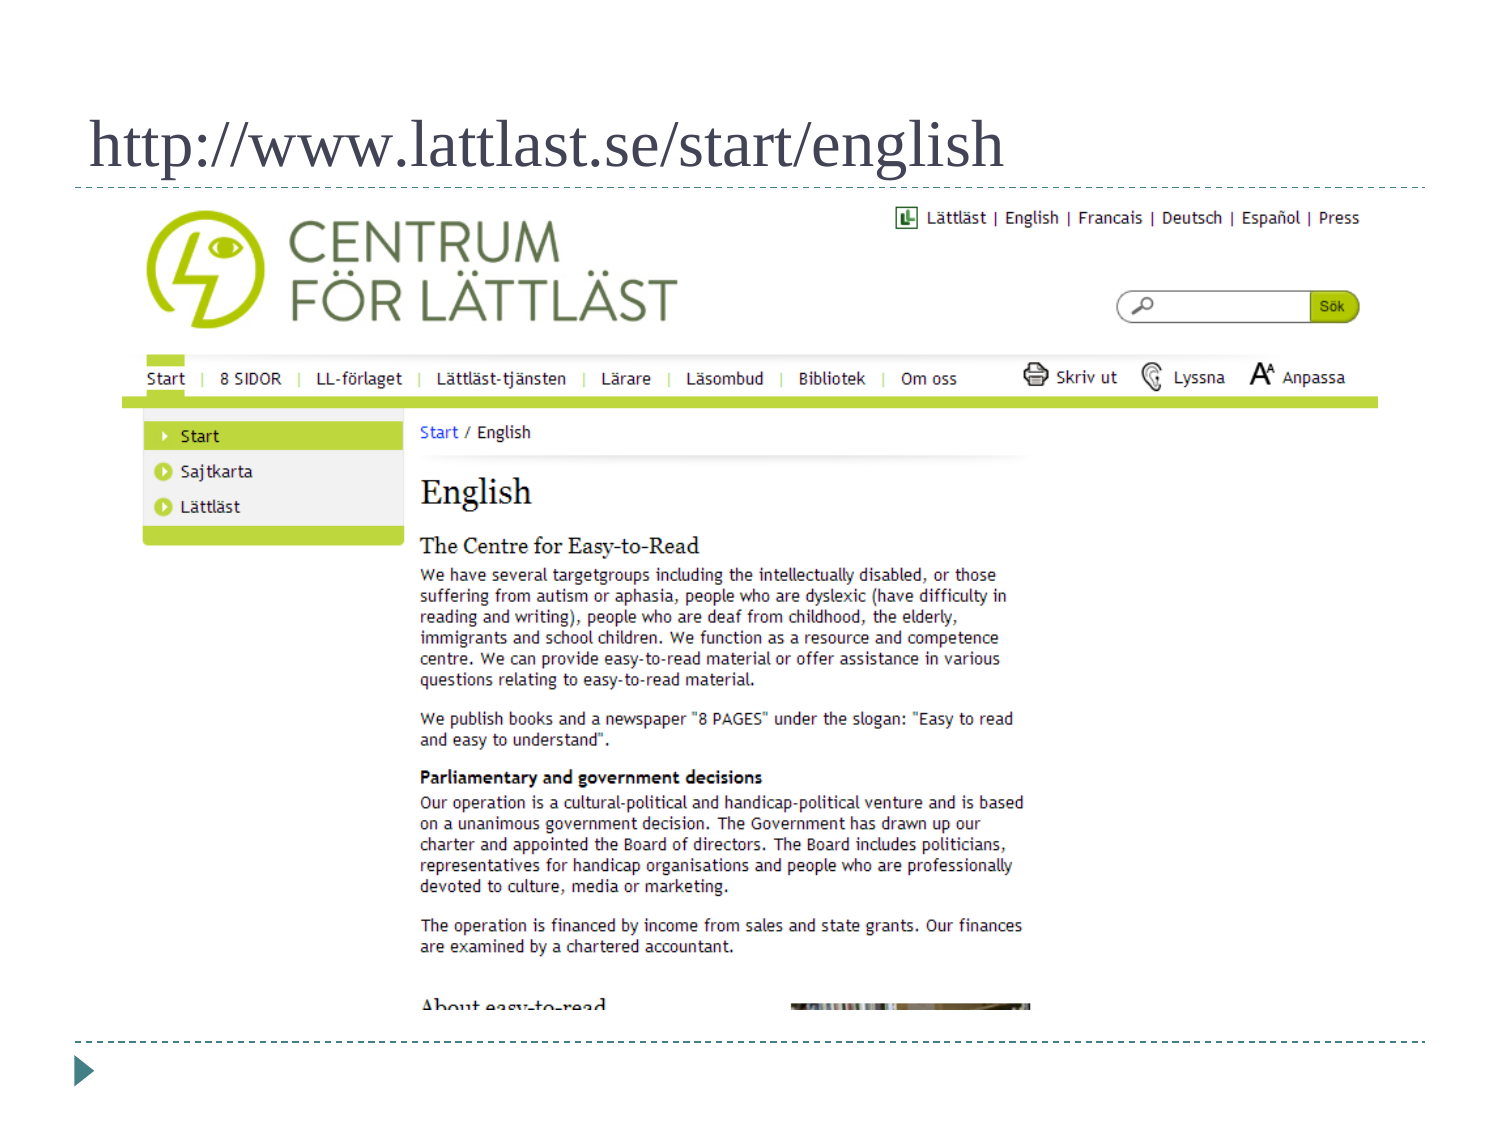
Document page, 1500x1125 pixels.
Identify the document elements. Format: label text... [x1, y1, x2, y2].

text_box [122, 200, 1378, 1010]
title http://www.lattlast.se/start/english [75, 24, 1426, 188]
